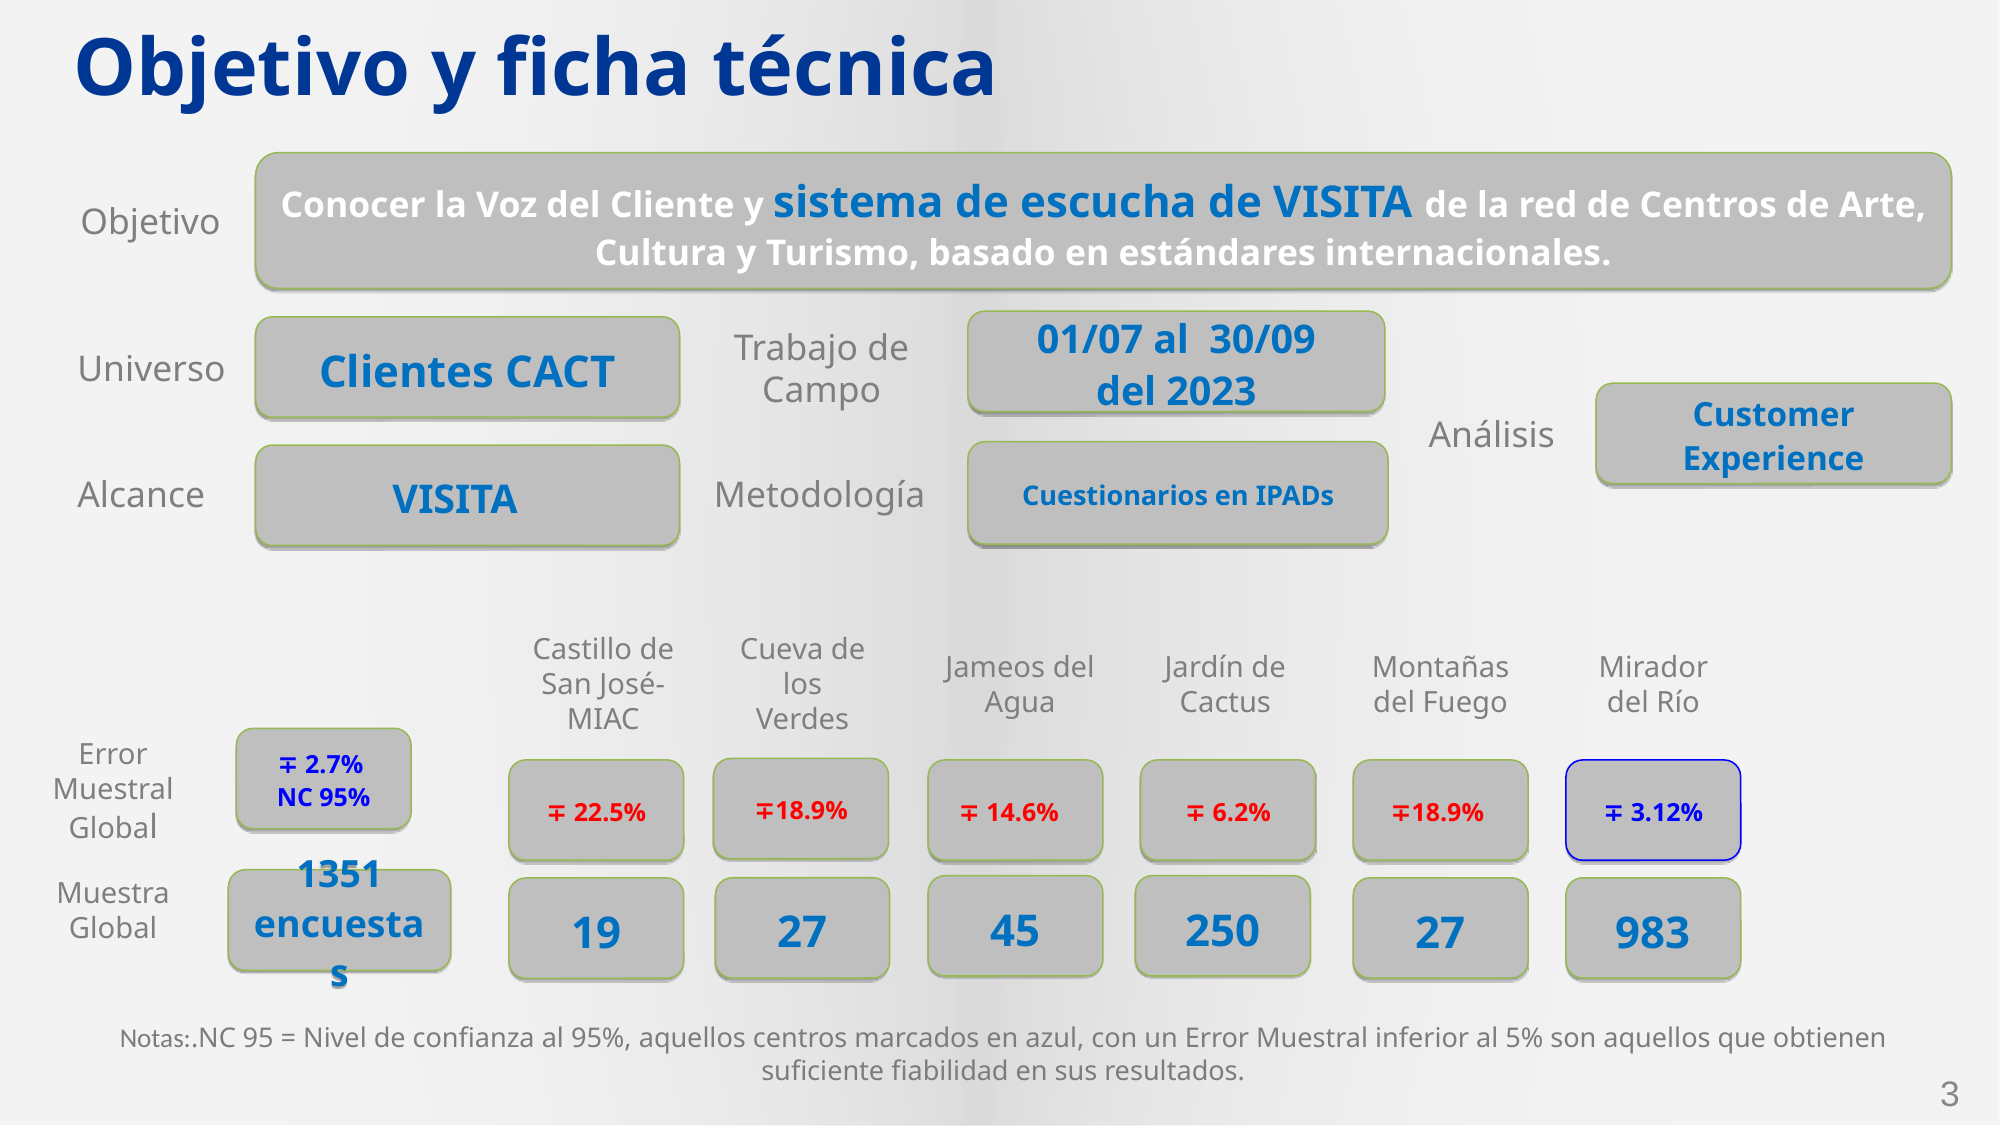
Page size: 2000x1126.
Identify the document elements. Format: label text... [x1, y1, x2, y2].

slide_number 3 [1609, 1062, 1960, 1122]
text_box ∓ 6.2% [1140, 759, 1316, 861]
text_box Jardín de Cactus [1116, 629, 1334, 736]
text_box Notas:.NC 95 = Nivel de confianza al 95%, aquellos centros marcados en azul, con un Error Muestral inferior al 5% son aquellos que obtienen suficiente fiabilidad en sus resultados. [54, 1011, 1952, 1126]
text_box ∓ 14.6% [928, 759, 1103, 861]
text_box Montañas del Fuego [1353, 630, 1529, 736]
text_box 27 [715, 877, 890, 979]
text_box ∓18.9% [713, 758, 889, 859]
text_box 27 [1353, 877, 1529, 979]
text_box Error Muestral Global [0, 725, 227, 855]
text_box 250 [1135, 875, 1311, 977]
text_box 01/07 al 30/09 del 2023 [967, 311, 1385, 412]
text_box ∓ 22.5% [508, 759, 684, 861]
text_box Customer Experience [1596, 383, 1952, 484]
text_box Cuestionarios en IPADs [967, 441, 1389, 545]
text_box Clientes CACT [255, 316, 679, 418]
text_box VISITA [255, 445, 680, 546]
text_box 1351 encuestas [228, 869, 451, 971]
text_box Objetivo [46, 190, 255, 251]
text_box Muestra Global [0, 865, 229, 954]
text_box 983 [1565, 877, 1741, 979]
text_box Mirador del Río [1565, 630, 1741, 736]
text_box Cueva de los Verdes [715, 629, 890, 736]
text_box ∓ 2.7% NC 95% [236, 728, 412, 829]
text_box ∓18.9% [1353, 759, 1529, 861]
text_box 19 [508, 877, 684, 979]
text_box Castillo de San José-MIAC [491, 629, 715, 736]
text_box Conocer la Voz del Cliente y sistema de escucha de VISITA de la red de Centros de Arte, Cultura y Turismo, basado en estándares internacionales. [255, 152, 1952, 289]
title Objetivo y ficha técnica [55, 2, 1934, 126]
text_box Jameos del Agua [913, 629, 1116, 736]
text_box Análisis [1387, 402, 1596, 464]
text_box 45 [928, 875, 1103, 977]
text_box Alcance [36, 462, 255, 524]
text_box Trabajo de Campo [679, 315, 964, 419]
text_box Universo [47, 336, 255, 398]
text_box ∓ 3.12% [1565, 759, 1741, 861]
text_box Metodología [682, 462, 967, 524]
